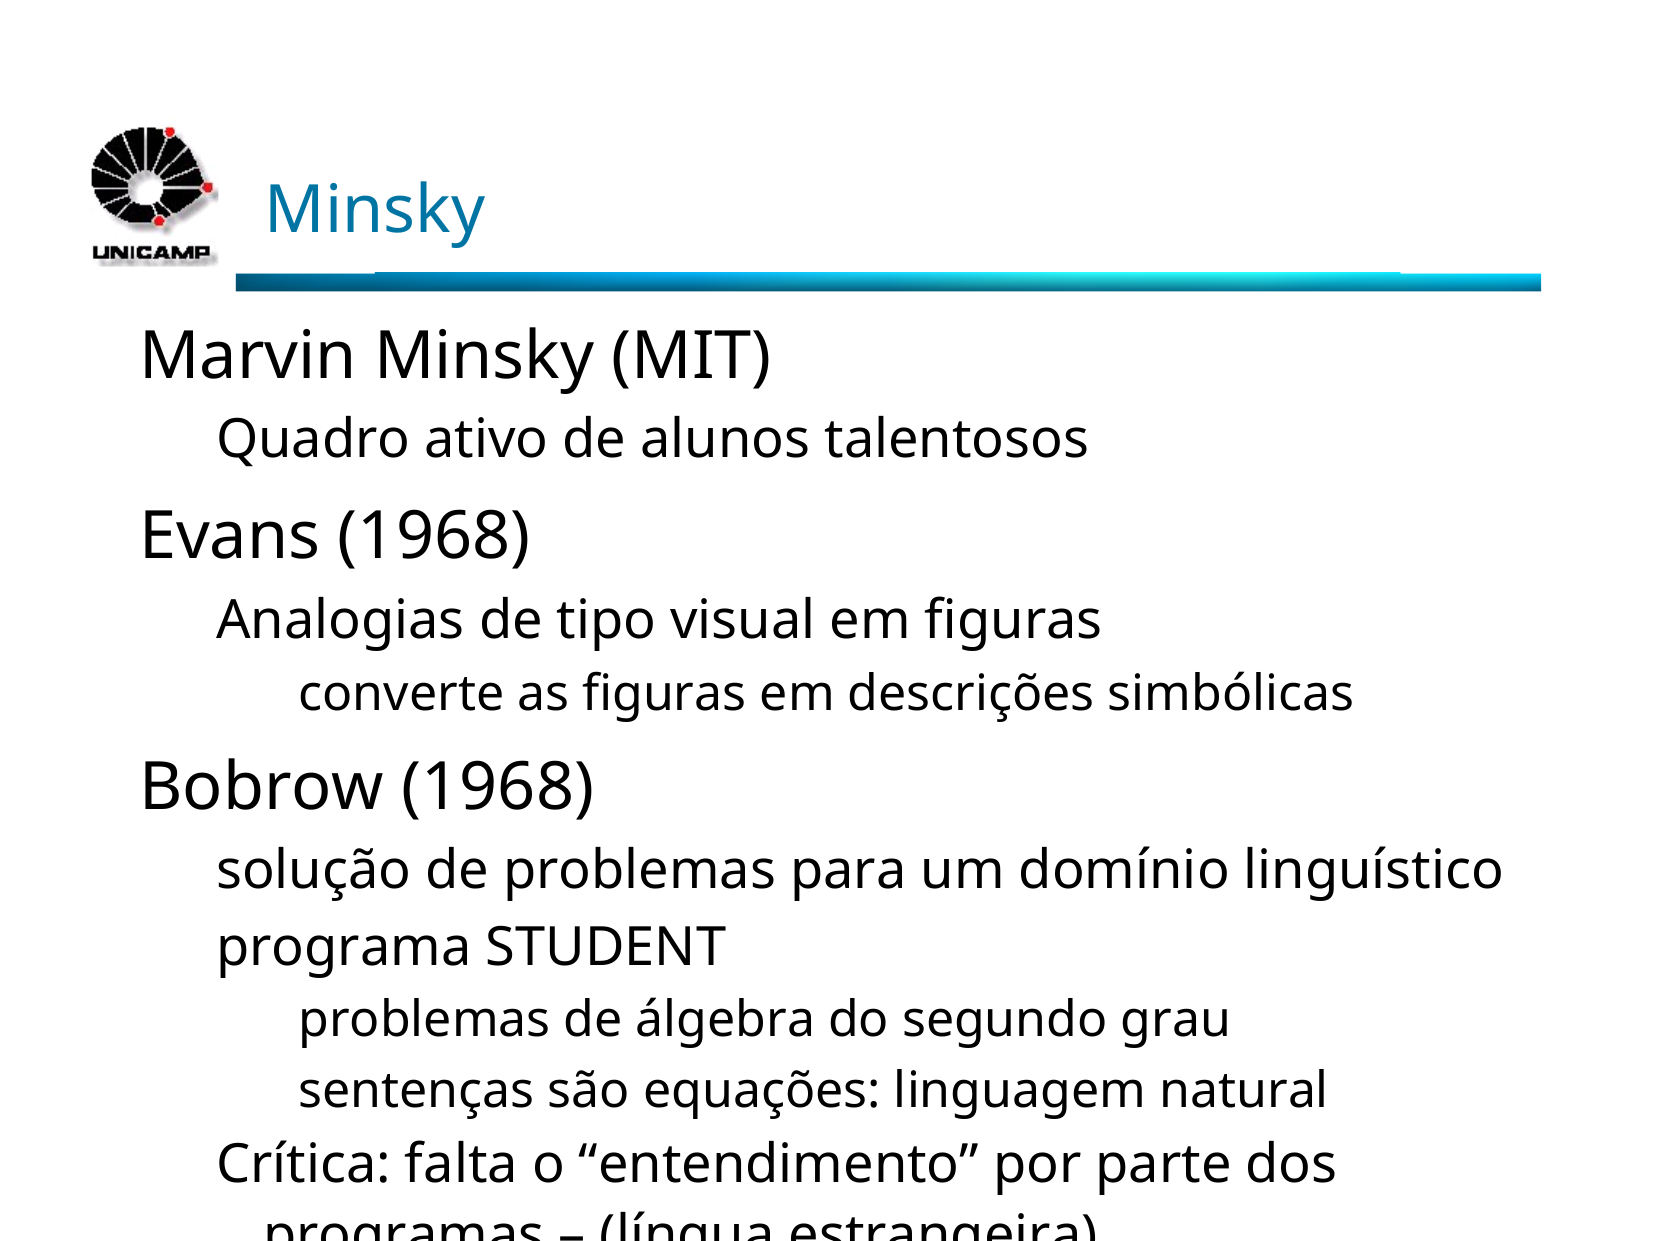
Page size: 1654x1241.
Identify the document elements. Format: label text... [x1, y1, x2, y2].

picture [125, 272, 1654, 295]
title Minsky [264, 42, 1534, 250]
list Marvin Minsky (MIT) Quadro ativo de alunos talentosos Evans (1968) Analogias de tipo visual em figuras converte as figuras em descrições simbólicas Bobrow (1968) solução de problemas para um domínio linguístico programa STUDENT problemas de álgebra do segundo grau sentenças são equações: linguagem natural Crítica: falta o “entendimento” por parte dos programas – (língua estrangeira) [121, 309, 1534, 1182]
